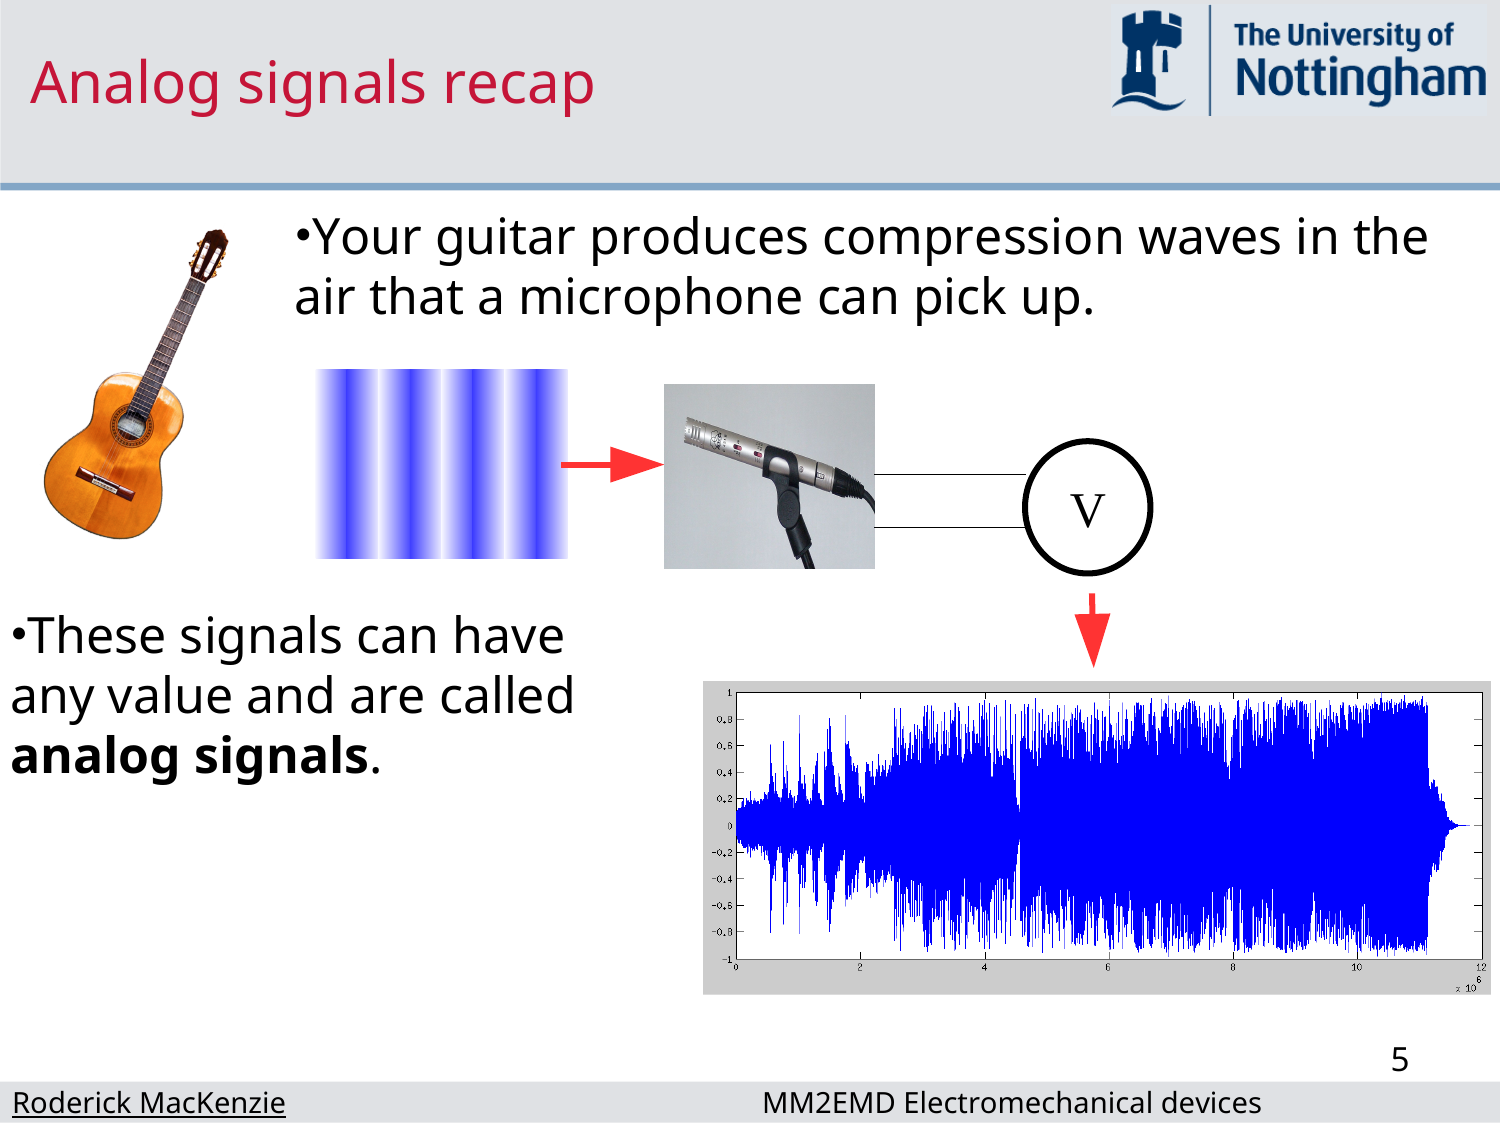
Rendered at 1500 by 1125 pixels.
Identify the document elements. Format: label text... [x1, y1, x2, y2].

text_box V [1025, 441, 1151, 574]
picture [664, 384, 875, 569]
title Analog signals recap [15, 28, 1005, 134]
text_box [315, 369, 568, 559]
text_box These signals can have any value and are called analog signals. [0, 595, 670, 1031]
picture [703, 681, 1491, 995]
picture [1111, 4, 1487, 116]
text_box Your guitar produces compression waves in the air that a microphone can pick up. [279, 197, 1500, 335]
text_box <number> [1375, 1030, 1500, 1101]
picture [39, 223, 229, 540]
